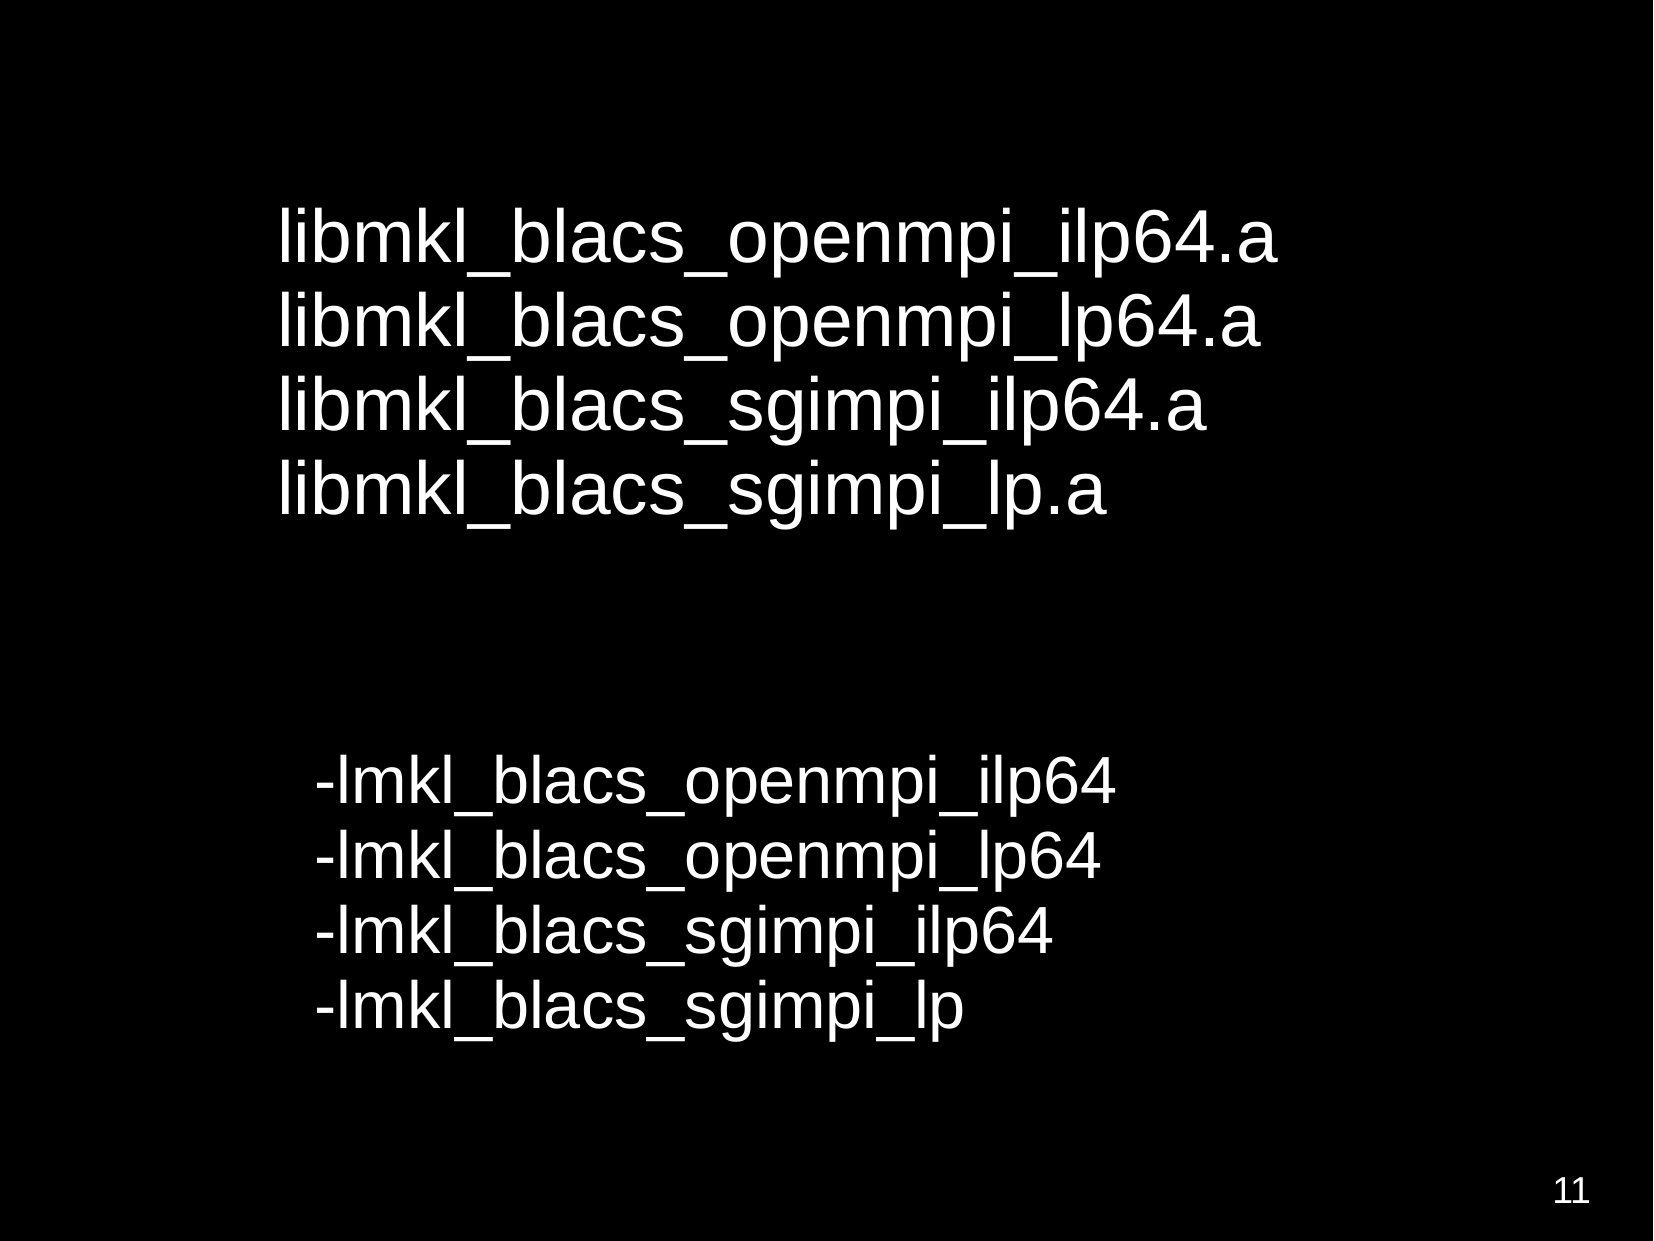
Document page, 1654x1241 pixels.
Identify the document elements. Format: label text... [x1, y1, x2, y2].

text_box libmkl_blacs_openmpi_ilp64.a libmkl_blacs_openmpi_lp64.a libmkl_blacs_sgimpi_ilp64.a libmkl_blacs_sgimpi_lp.a [262, 187, 1351, 539]
text_box 11 [1537, 1162, 1651, 1220]
text_box -lmkl_blacs_openmpi_ilp64 -lmkl_blacs_openmpi_lp64 -lmkl_blacs_sgimpi_ilp64 -lmkl_blacs_sgimpi_lp [300, 736, 1163, 1051]
